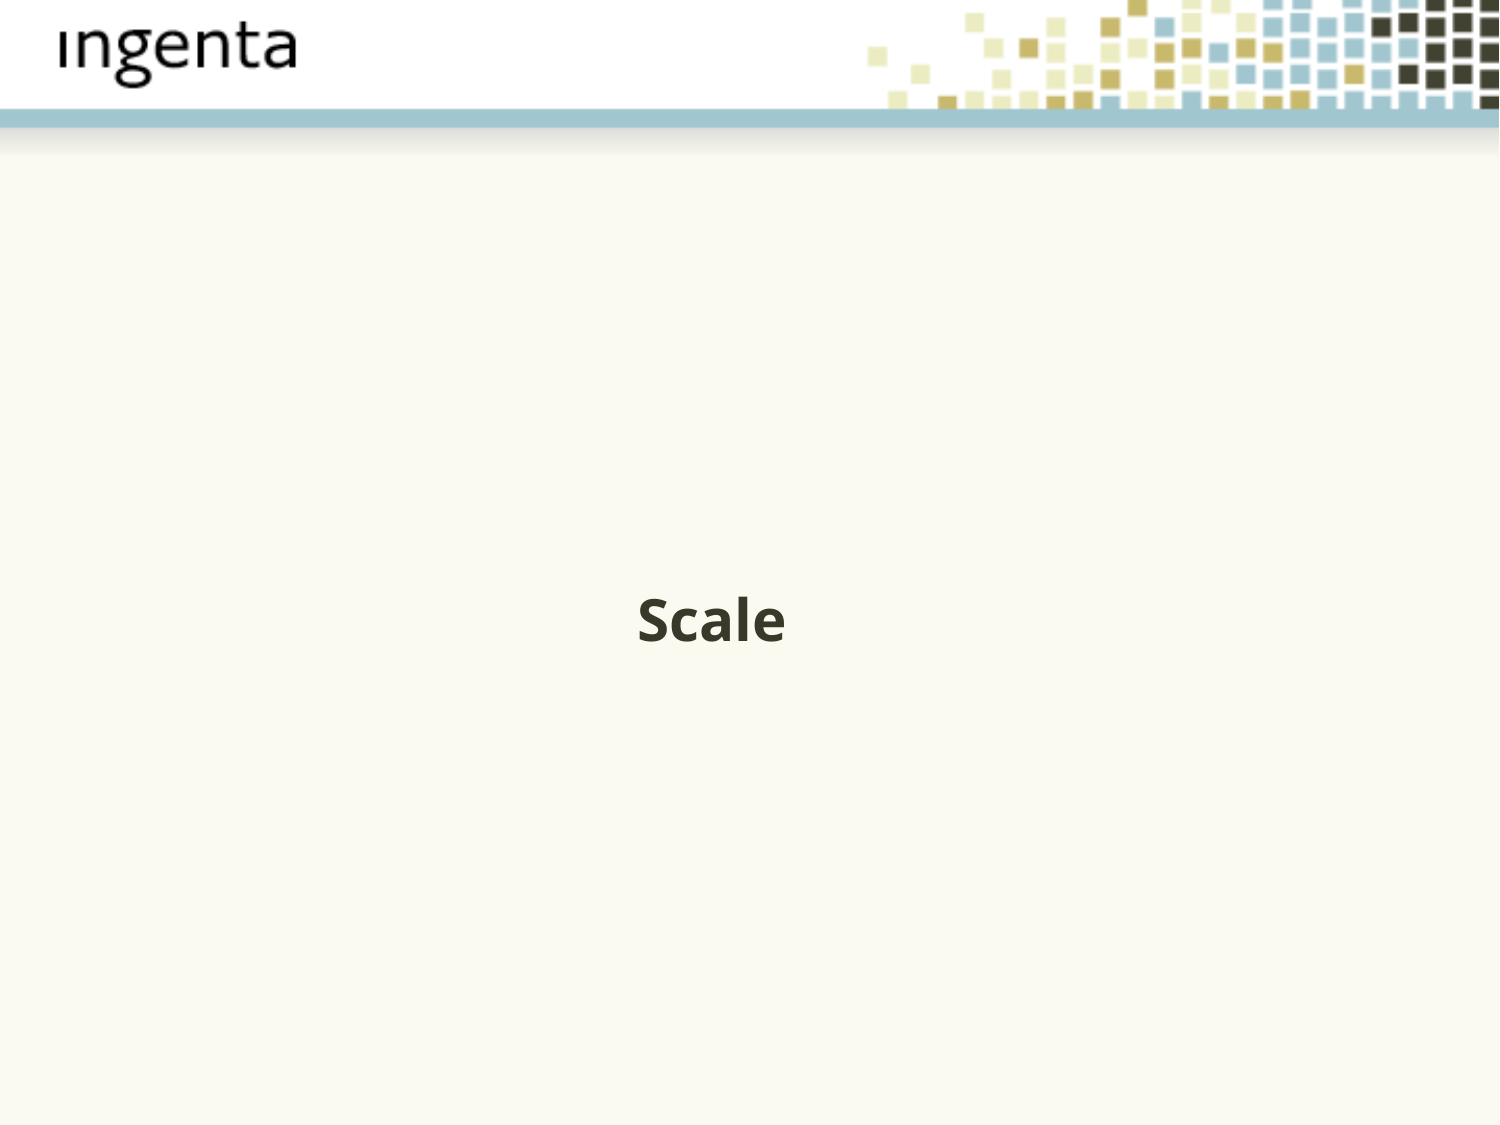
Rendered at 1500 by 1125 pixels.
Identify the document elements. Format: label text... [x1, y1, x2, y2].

picture [0, 0, 1499, 1125]
subtitle Scale [50, 262, 1375, 975]
